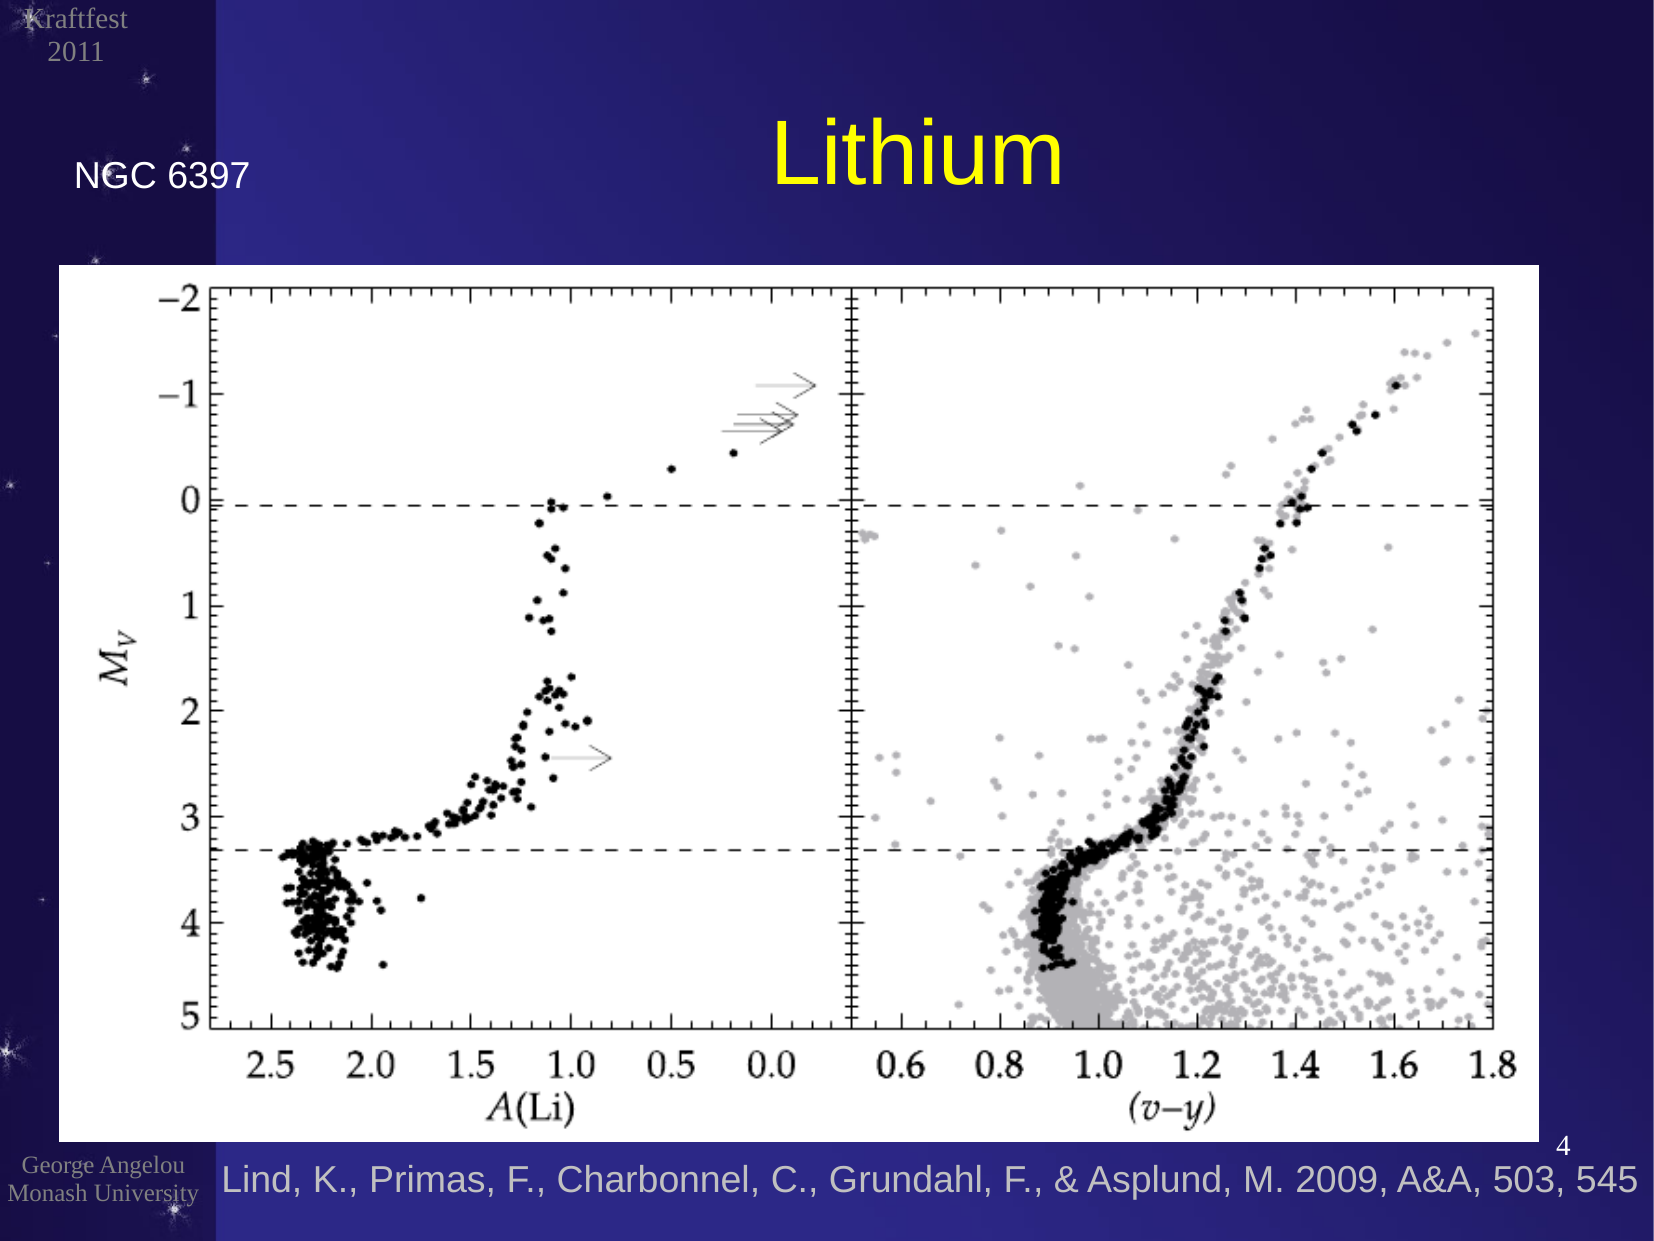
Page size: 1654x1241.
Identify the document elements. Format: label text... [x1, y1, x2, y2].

text_box Lind, K., Primas, F., Charbonnel, C., Grundahl, F., & Asplund, M. 2009, A&A, 503, 545 [206, 1151, 1654, 1241]
text_box NGC 6397 [59, 147, 473, 205]
picture [0, 0, 1654, 1241]
title Lithium [265, 56, 1571, 250]
